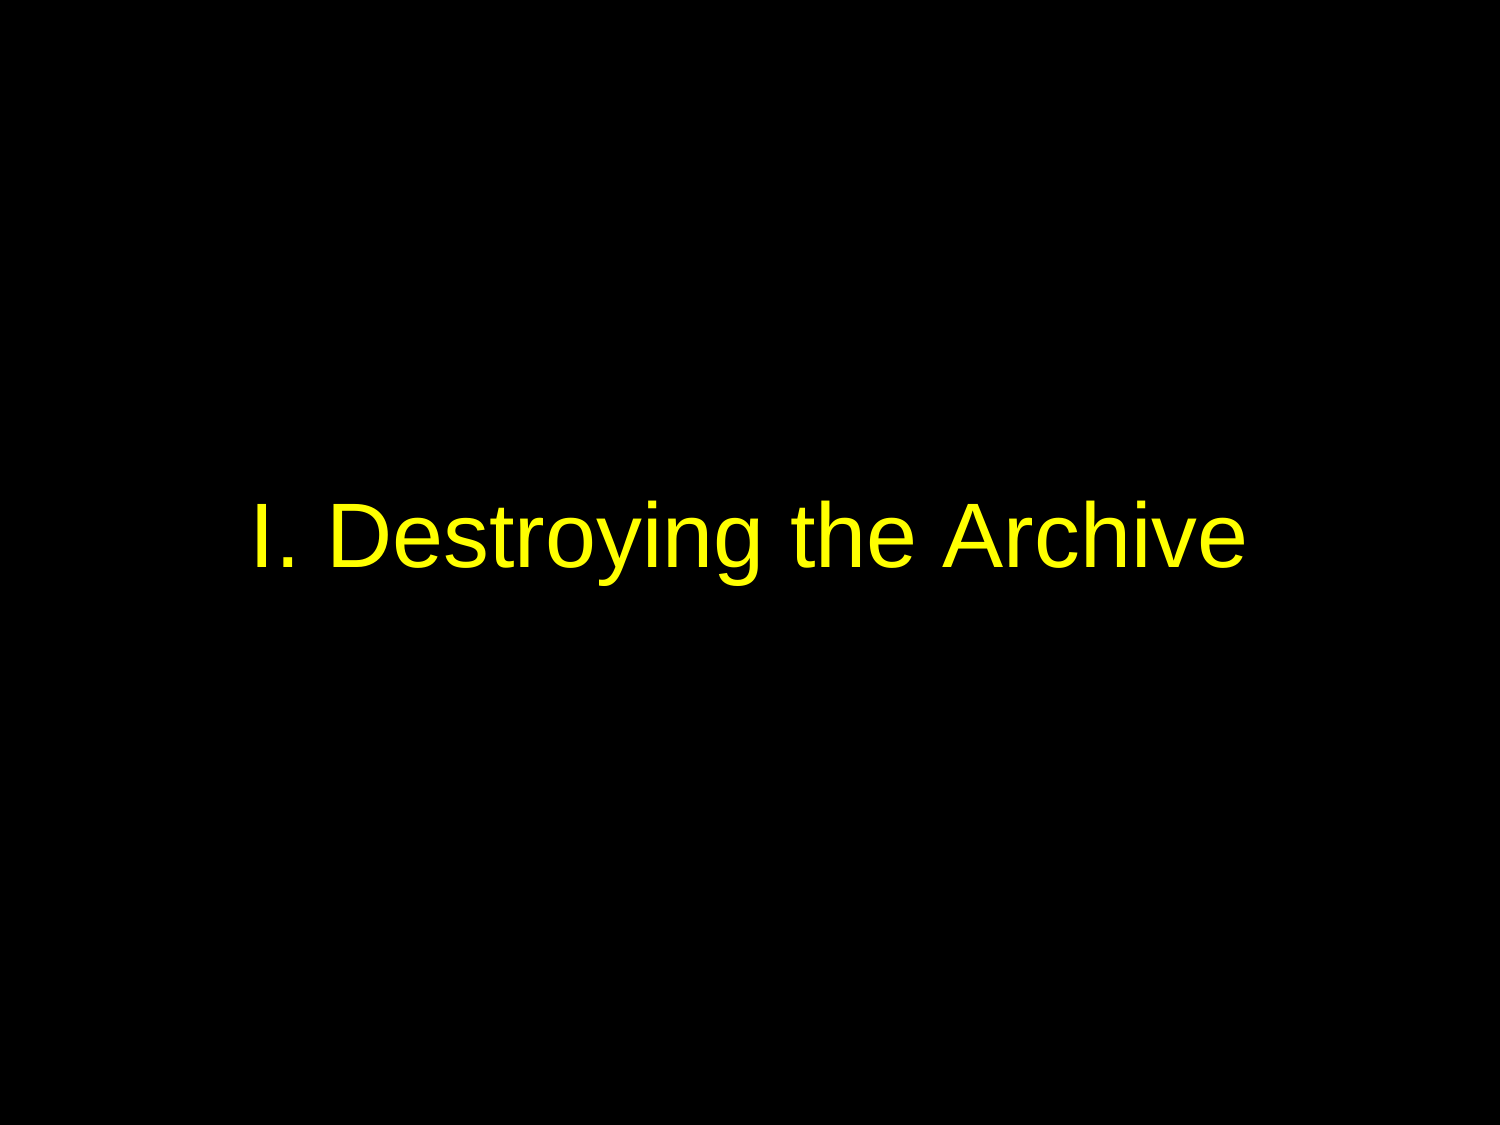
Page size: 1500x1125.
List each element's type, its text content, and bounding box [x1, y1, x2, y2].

title I. Destroying the Archive [75, 437, 1426, 625]
